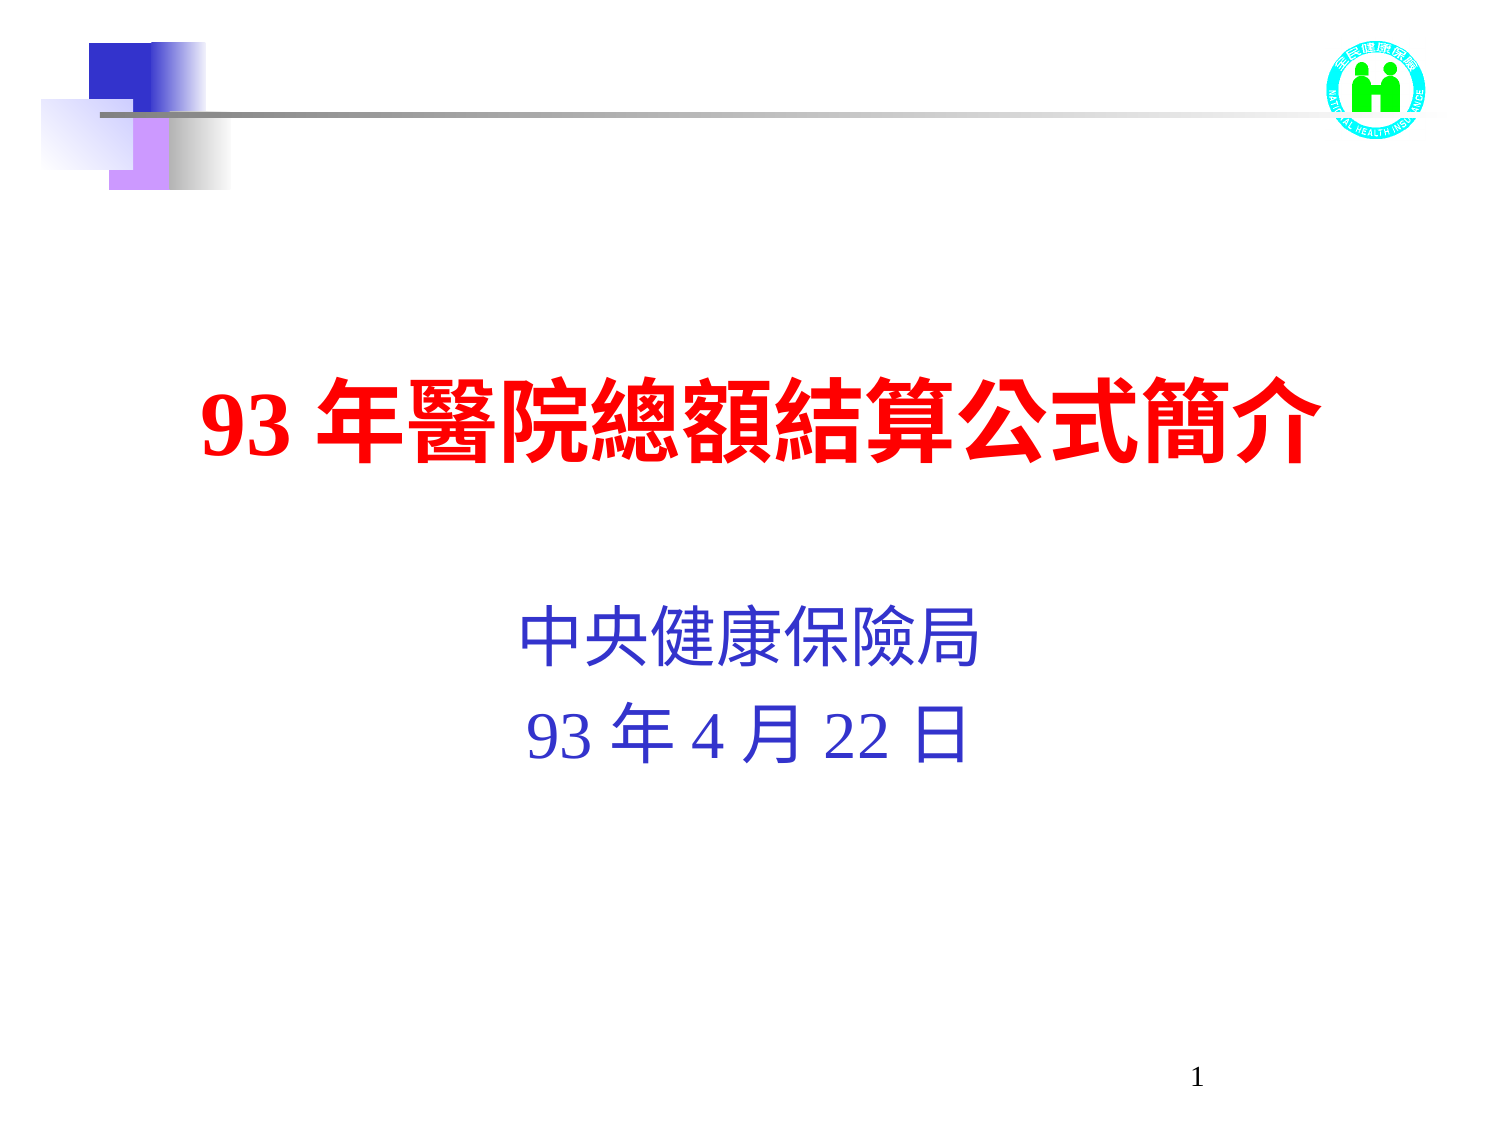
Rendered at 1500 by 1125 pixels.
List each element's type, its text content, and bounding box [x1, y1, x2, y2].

title 93年醫院總額結算公式簡介 [99, 324, 1426, 513]
subtitle 中央健康保險局 93年4月22日 [225, 587, 1276, 875]
text_box [1175, 1050, 1488, 1125]
